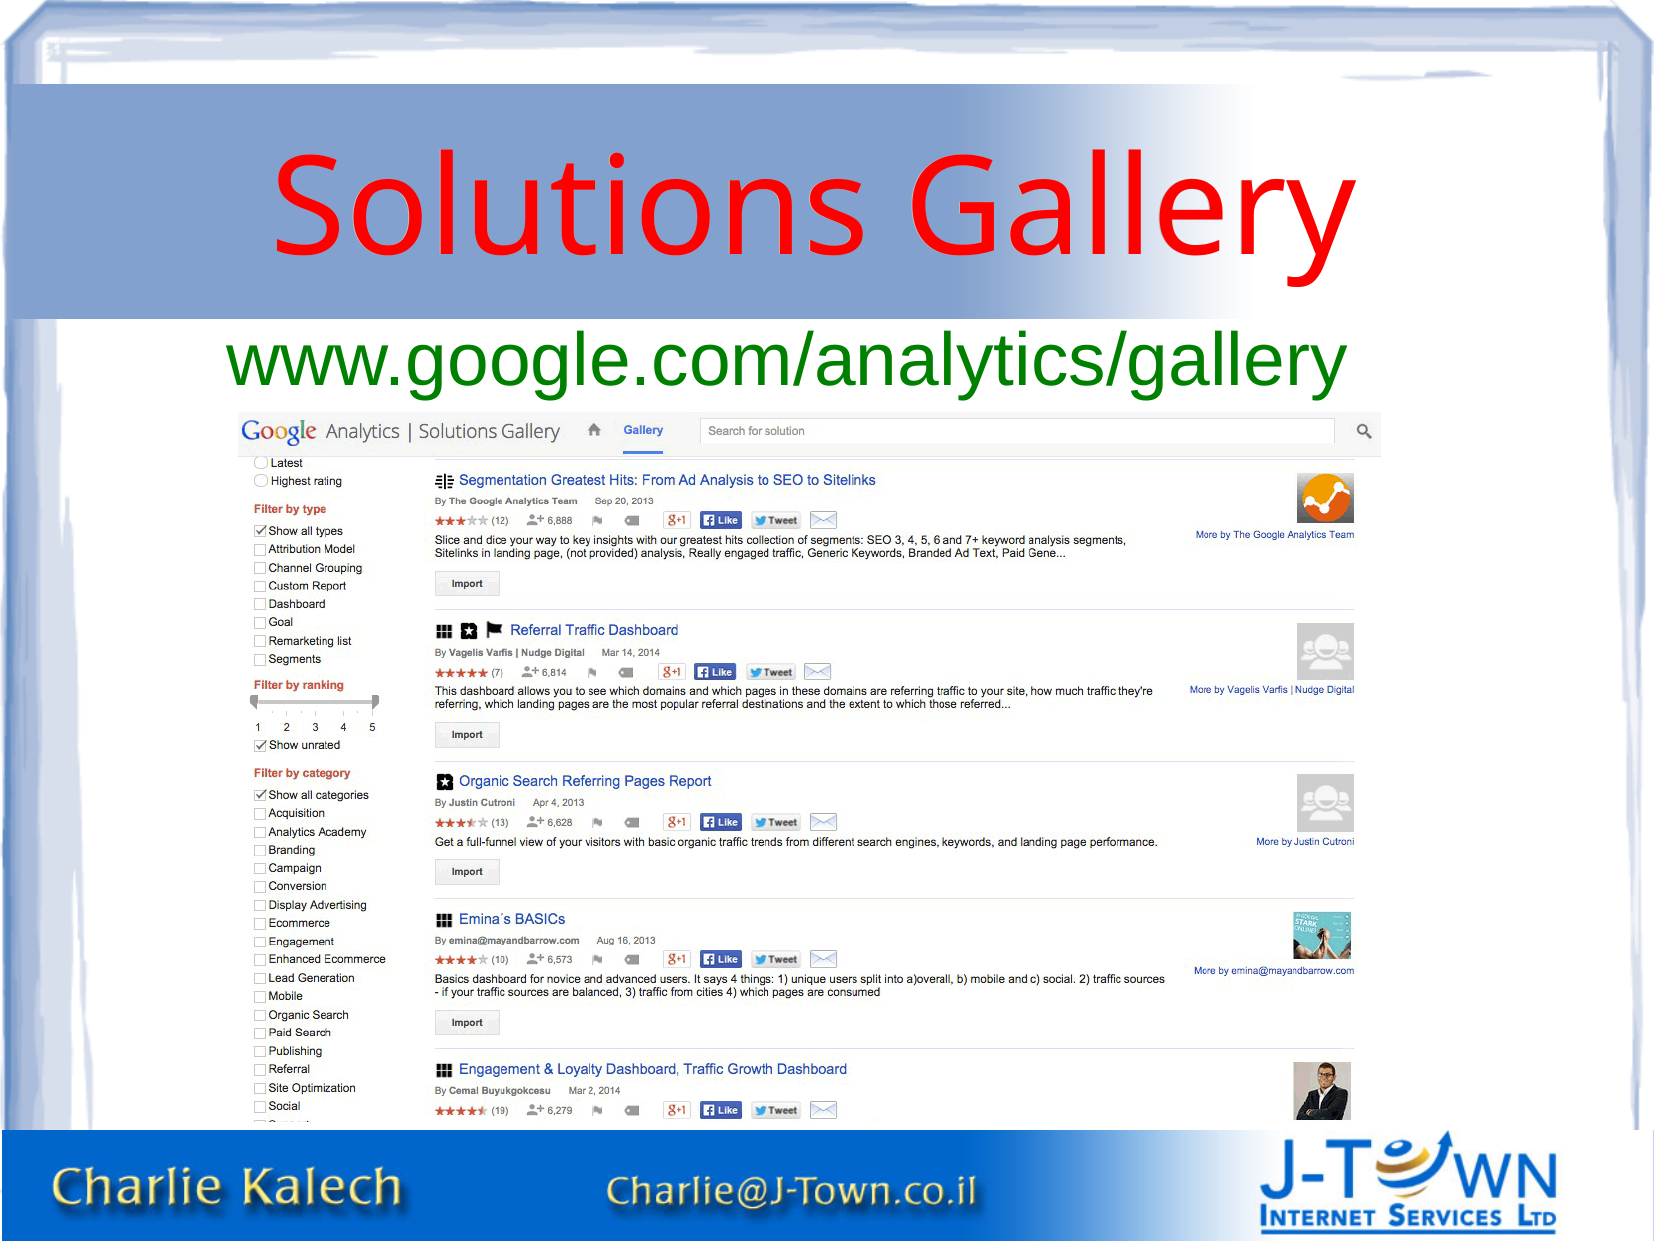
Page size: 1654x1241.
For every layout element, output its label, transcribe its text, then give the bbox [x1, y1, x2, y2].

text_box www.google.com/analytics/gallery [112, 310, 1463, 412]
picture [0, 0, 1654, 1241]
